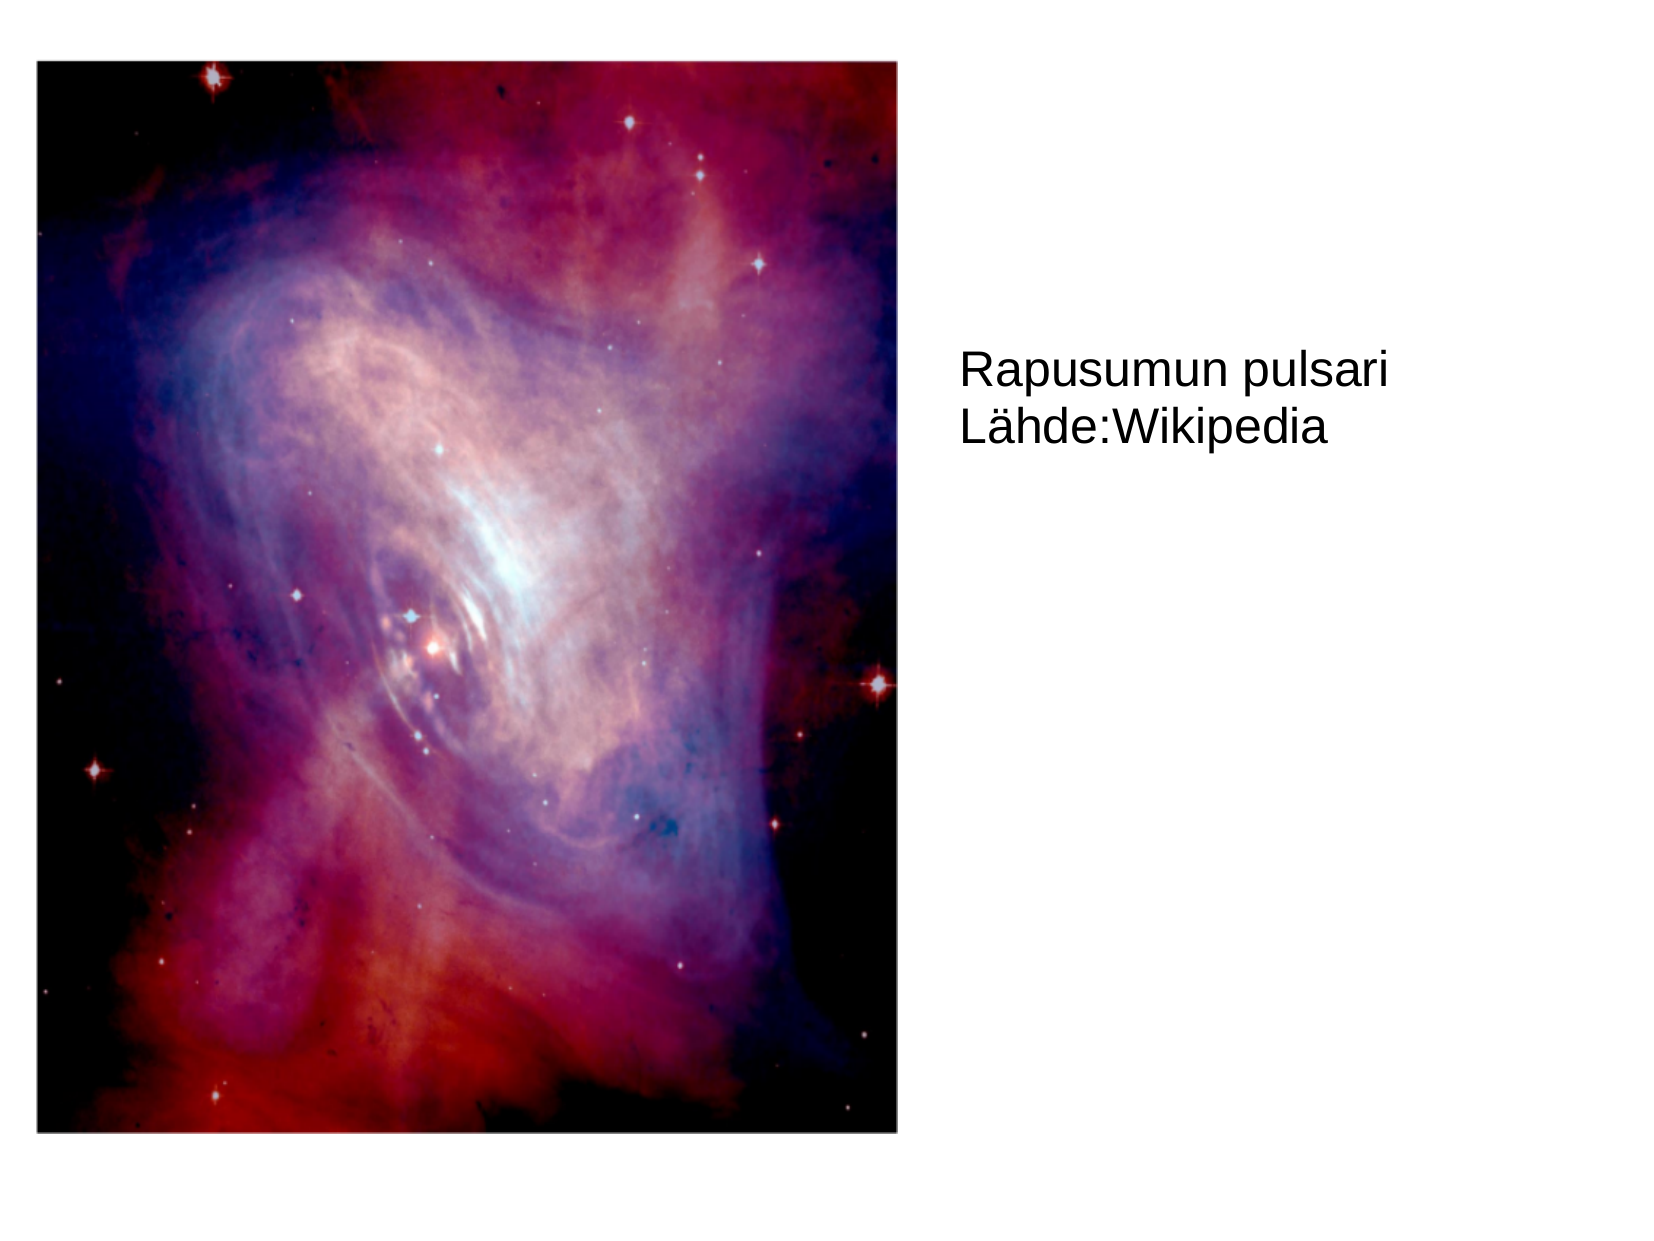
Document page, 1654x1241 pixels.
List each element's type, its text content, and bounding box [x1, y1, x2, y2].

text_box Rapusumun pulsari Lähde:Wikipedia [944, 330, 1512, 460]
picture [35, 57, 898, 1134]
